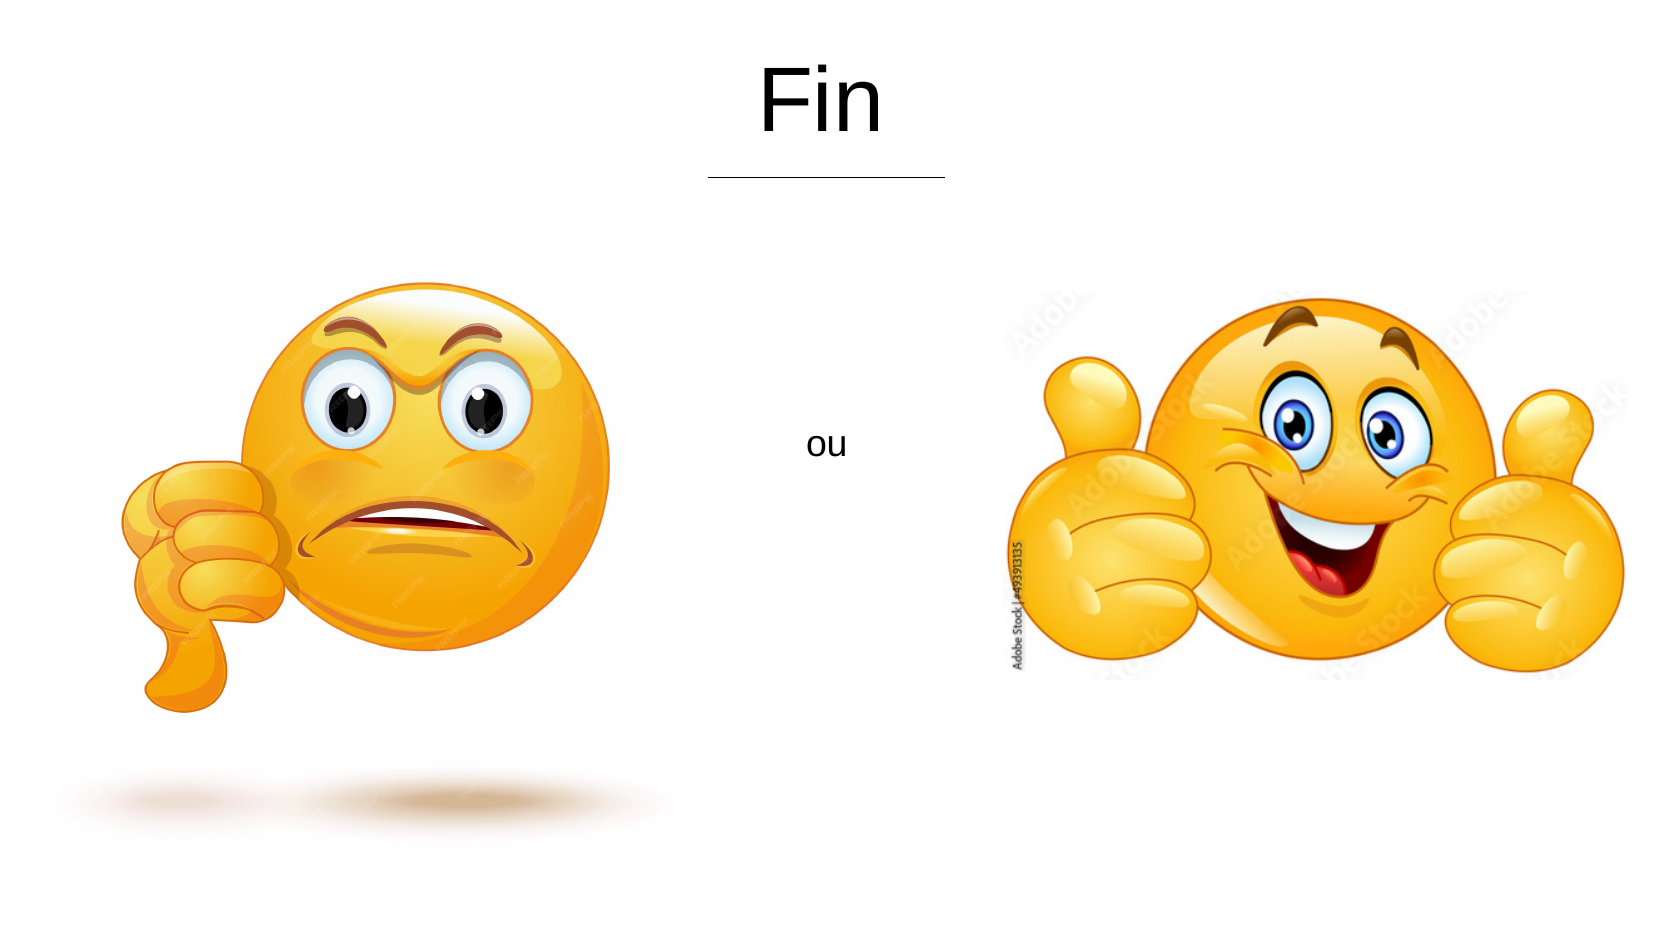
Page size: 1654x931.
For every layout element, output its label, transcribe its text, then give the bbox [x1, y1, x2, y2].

picture [22, 206, 709, 893]
title Fin [76, 21, 1565, 178]
text_box ou [679, 383, 975, 502]
picture [1003, 291, 1629, 680]
